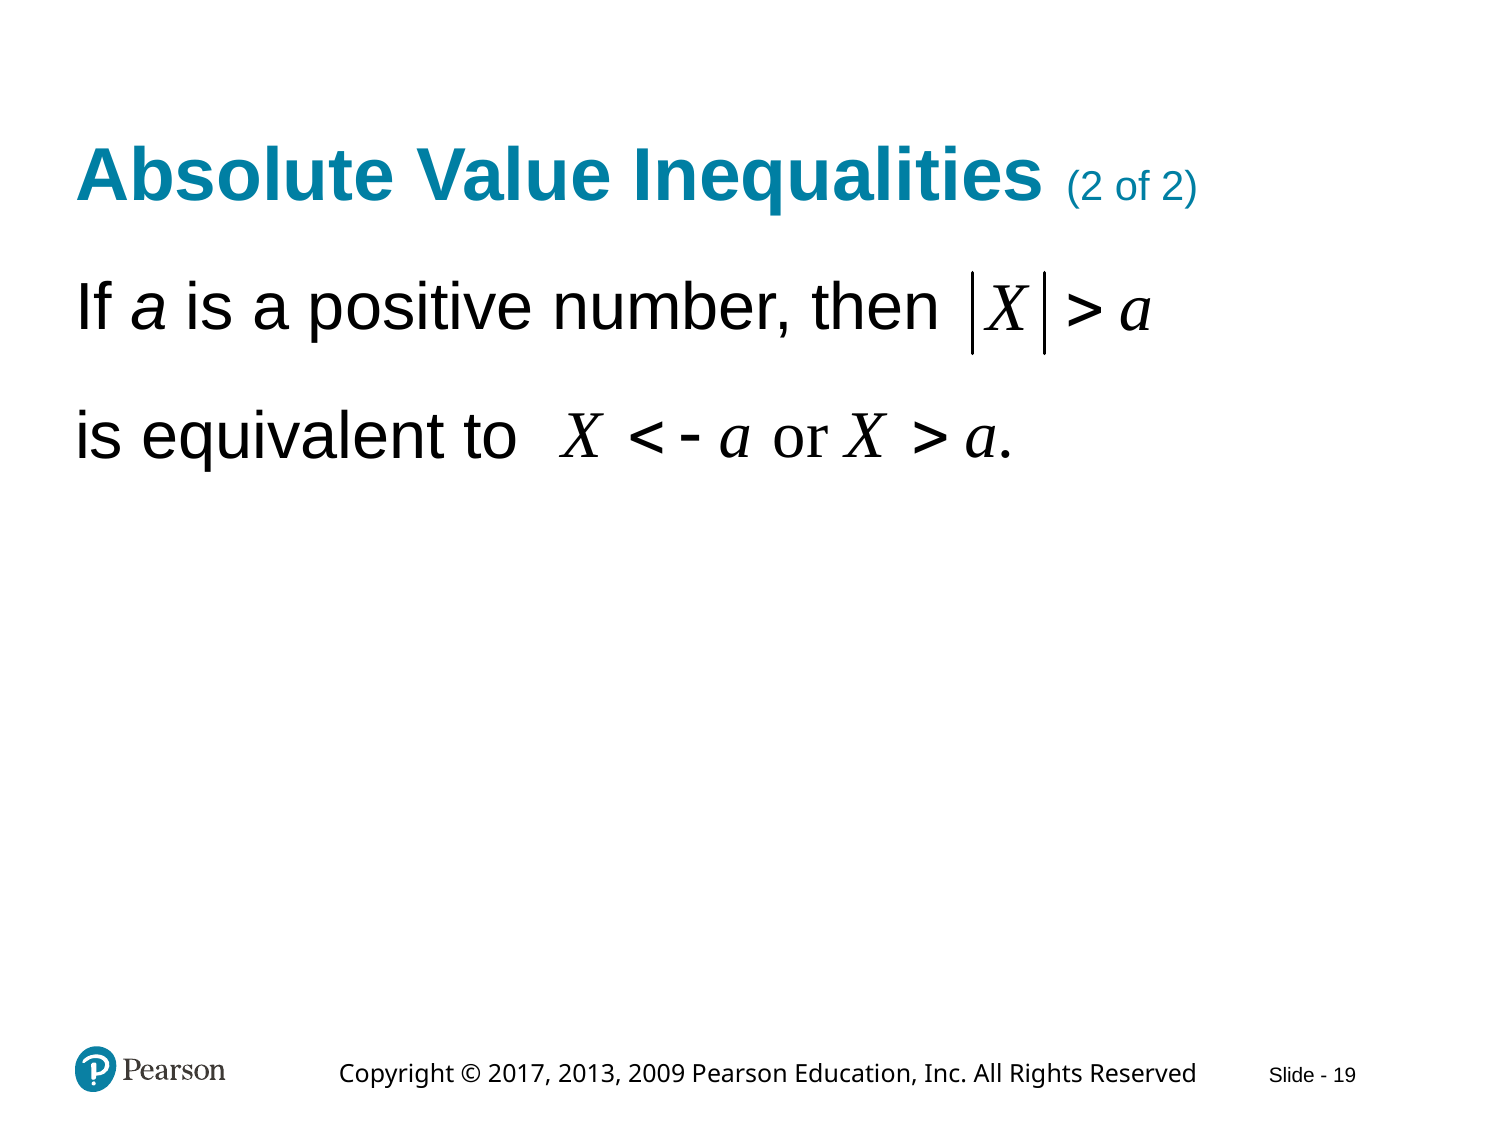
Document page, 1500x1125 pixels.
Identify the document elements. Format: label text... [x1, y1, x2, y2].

list is equivalent to [75, 392, 538, 480]
title Absolute Value Inequalities (2 of 2) [75, 35, 1425, 216]
chart [965, 267, 1160, 359]
chart [551, 406, 1014, 466]
list If a is a positive number, then [75, 262, 950, 338]
